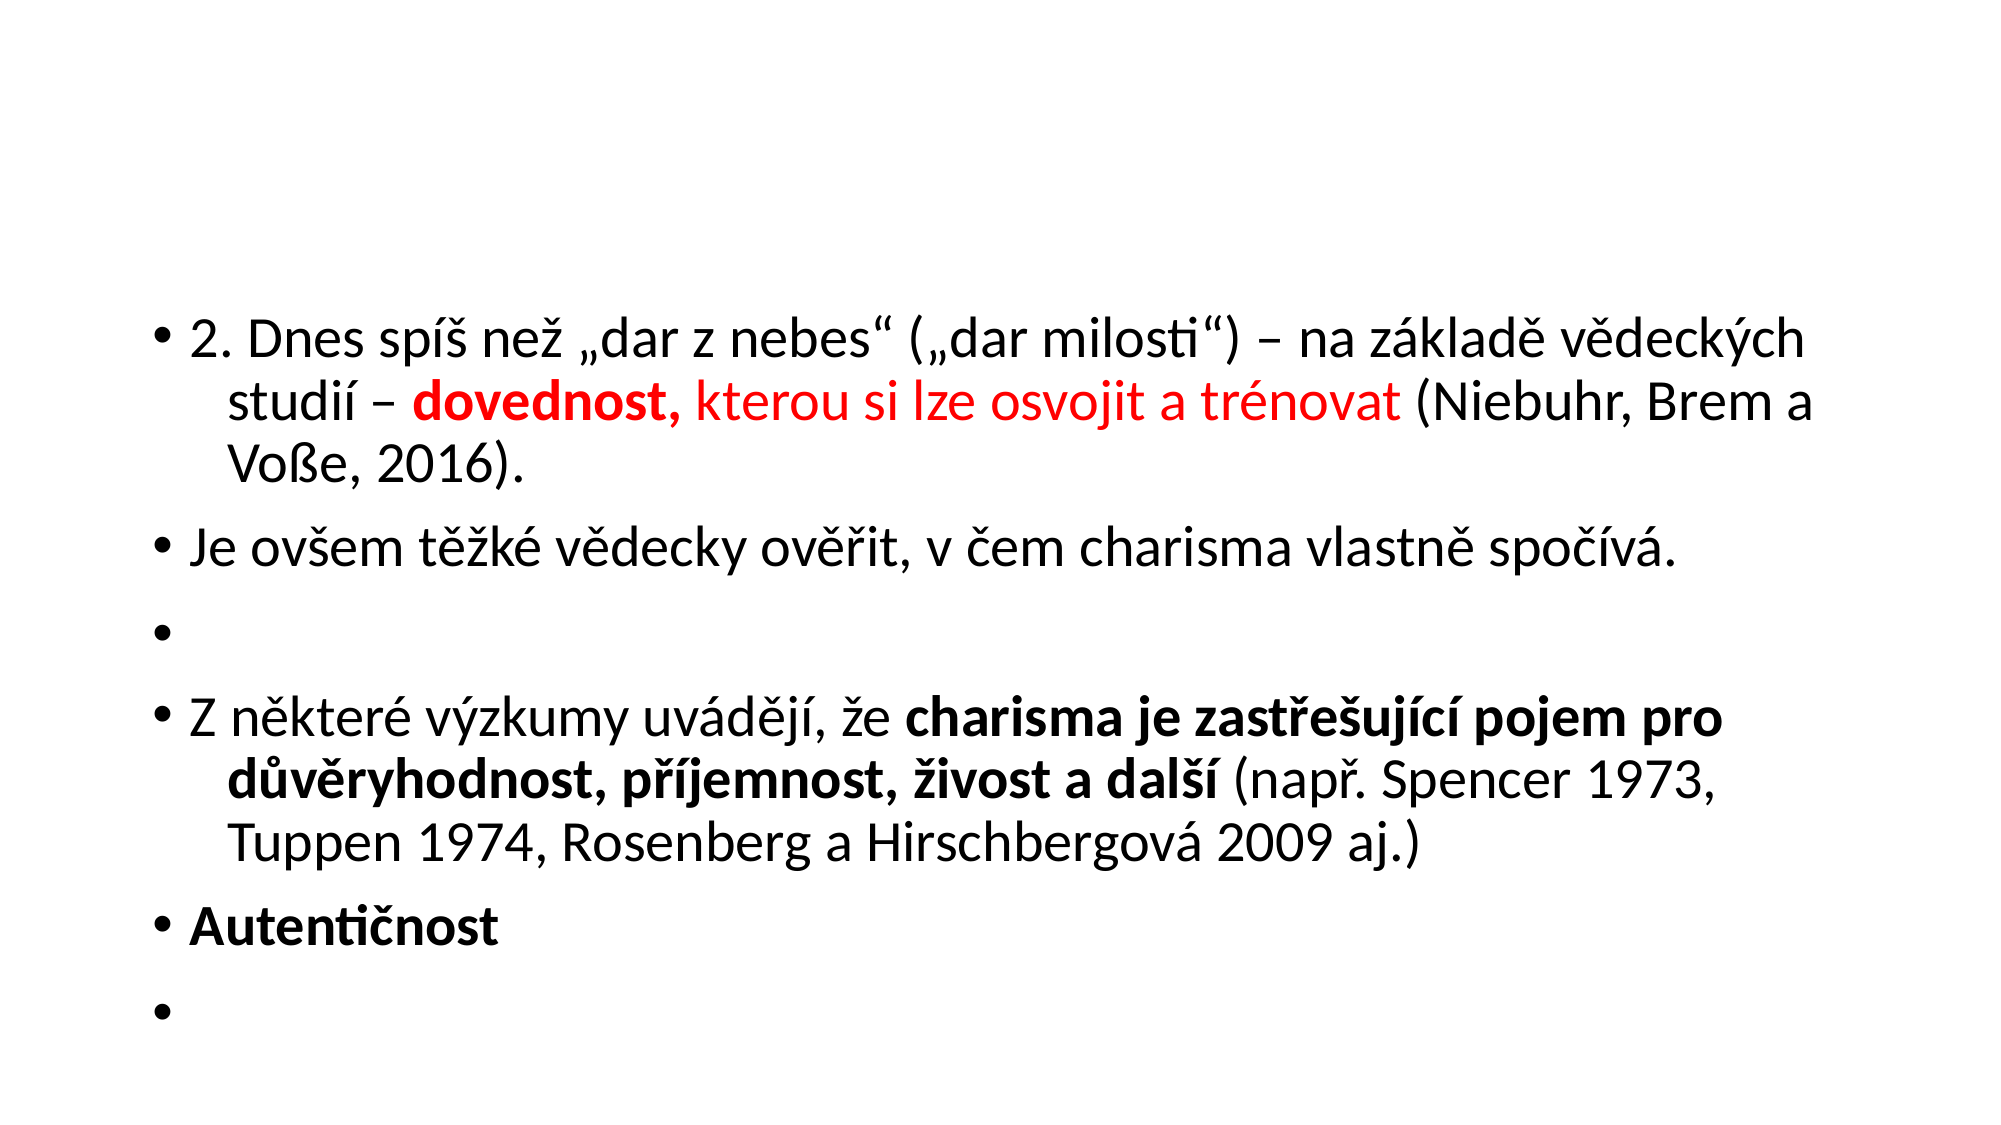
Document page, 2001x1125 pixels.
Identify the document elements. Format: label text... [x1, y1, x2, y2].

list 2. Dnes spíš než „dar z nebes“ („dar milosti“) – na základě vědeckých studií – dovednost, kterou si lze osvojit a trénovat (Niebuhr, Brem a Voße, 2016). Je ovšem těžké vědecky ověřit, v čem charisma vlastně spočívá. Z některé výzkumy uvádějí, že charisma je zastřešující pojem pro důvěryhodnost, příjemnost, živost a další (např. Spencer 1973, Tuppen 1974, Rosenberg a Hirschbergová 2009 aj.) Autentičnost [137, 299, 1863, 1014]
